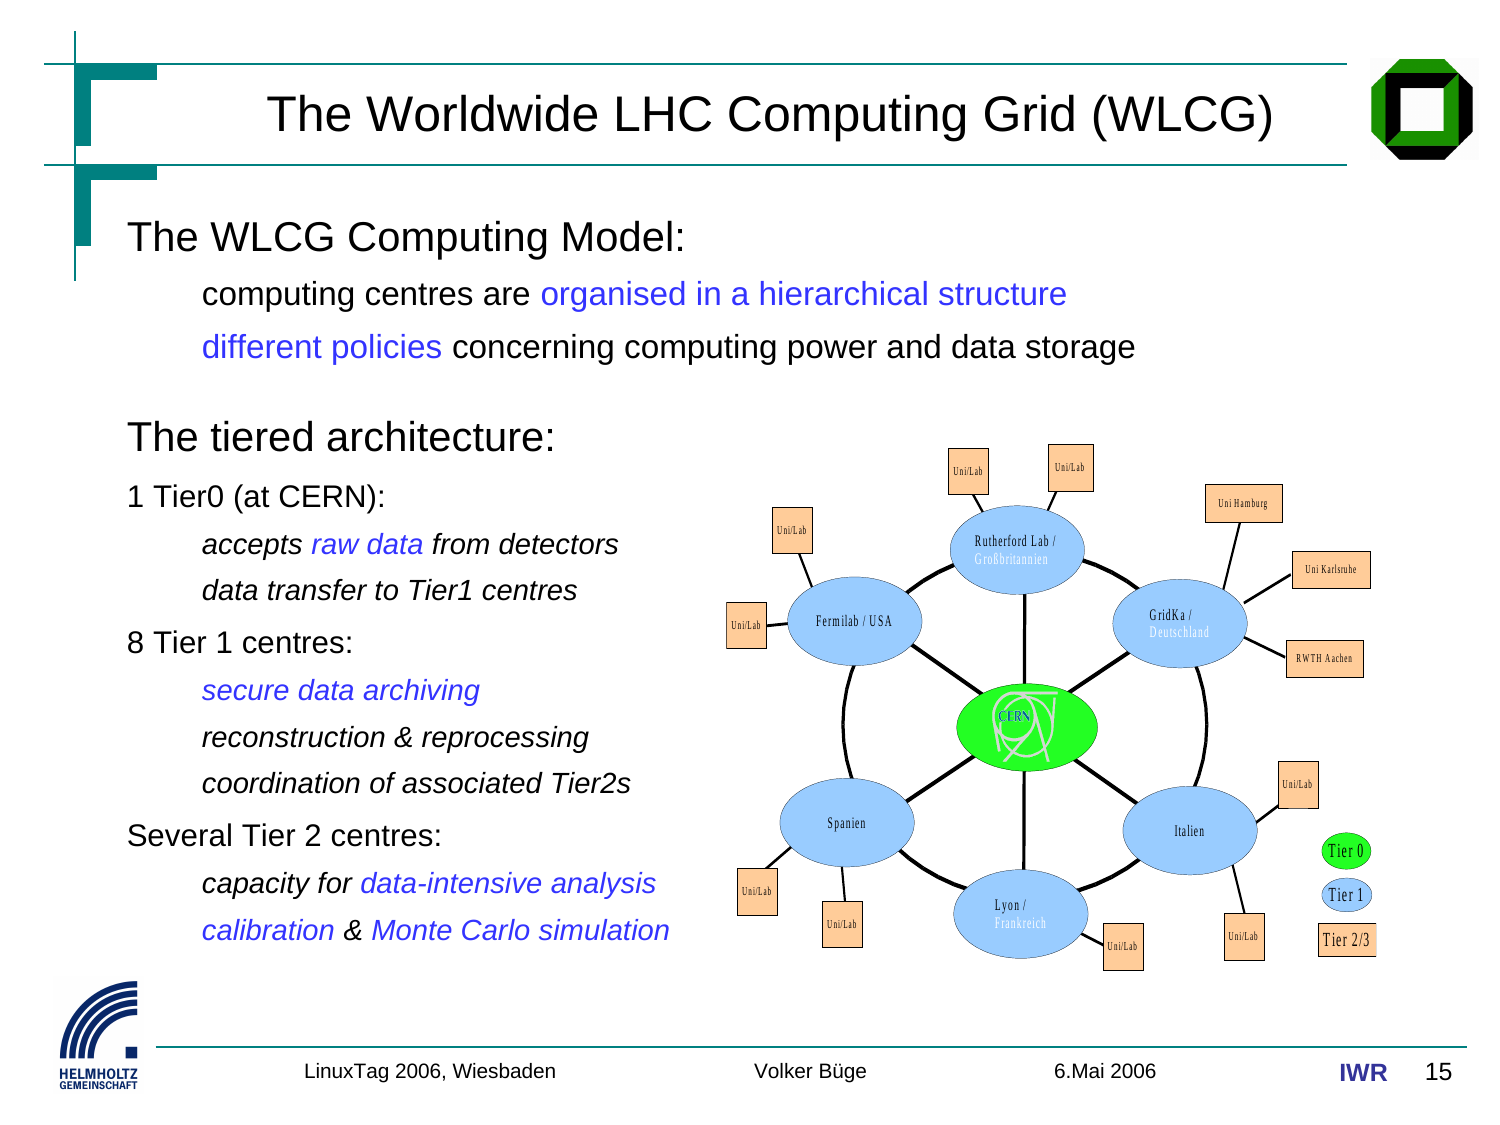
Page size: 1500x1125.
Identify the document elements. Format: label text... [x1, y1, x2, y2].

text_box The tiered architecture: 1 Tier0 (at CERN): accepts raw data from detectors data transfer to Tier1 centres 8 Tier 1 centres: secure data archiving reconstruction & reprocessing coordination of associated Tier2s Several Tier 2 centres: capacity for data-intensive analysis calibration & Monte Carlo simulation [112, 397, 750, 1024]
list The WLCG Computing Model: computing centres are organised in a hierarchical structure different policies concerning computing power and data storage [112, 196, 1425, 410]
title The Worldwide LHC Computing Grid (WLCG) [194, 53, 1347, 165]
picture [1370, 58, 1479, 160]
picture [726, 444, 1377, 971]
